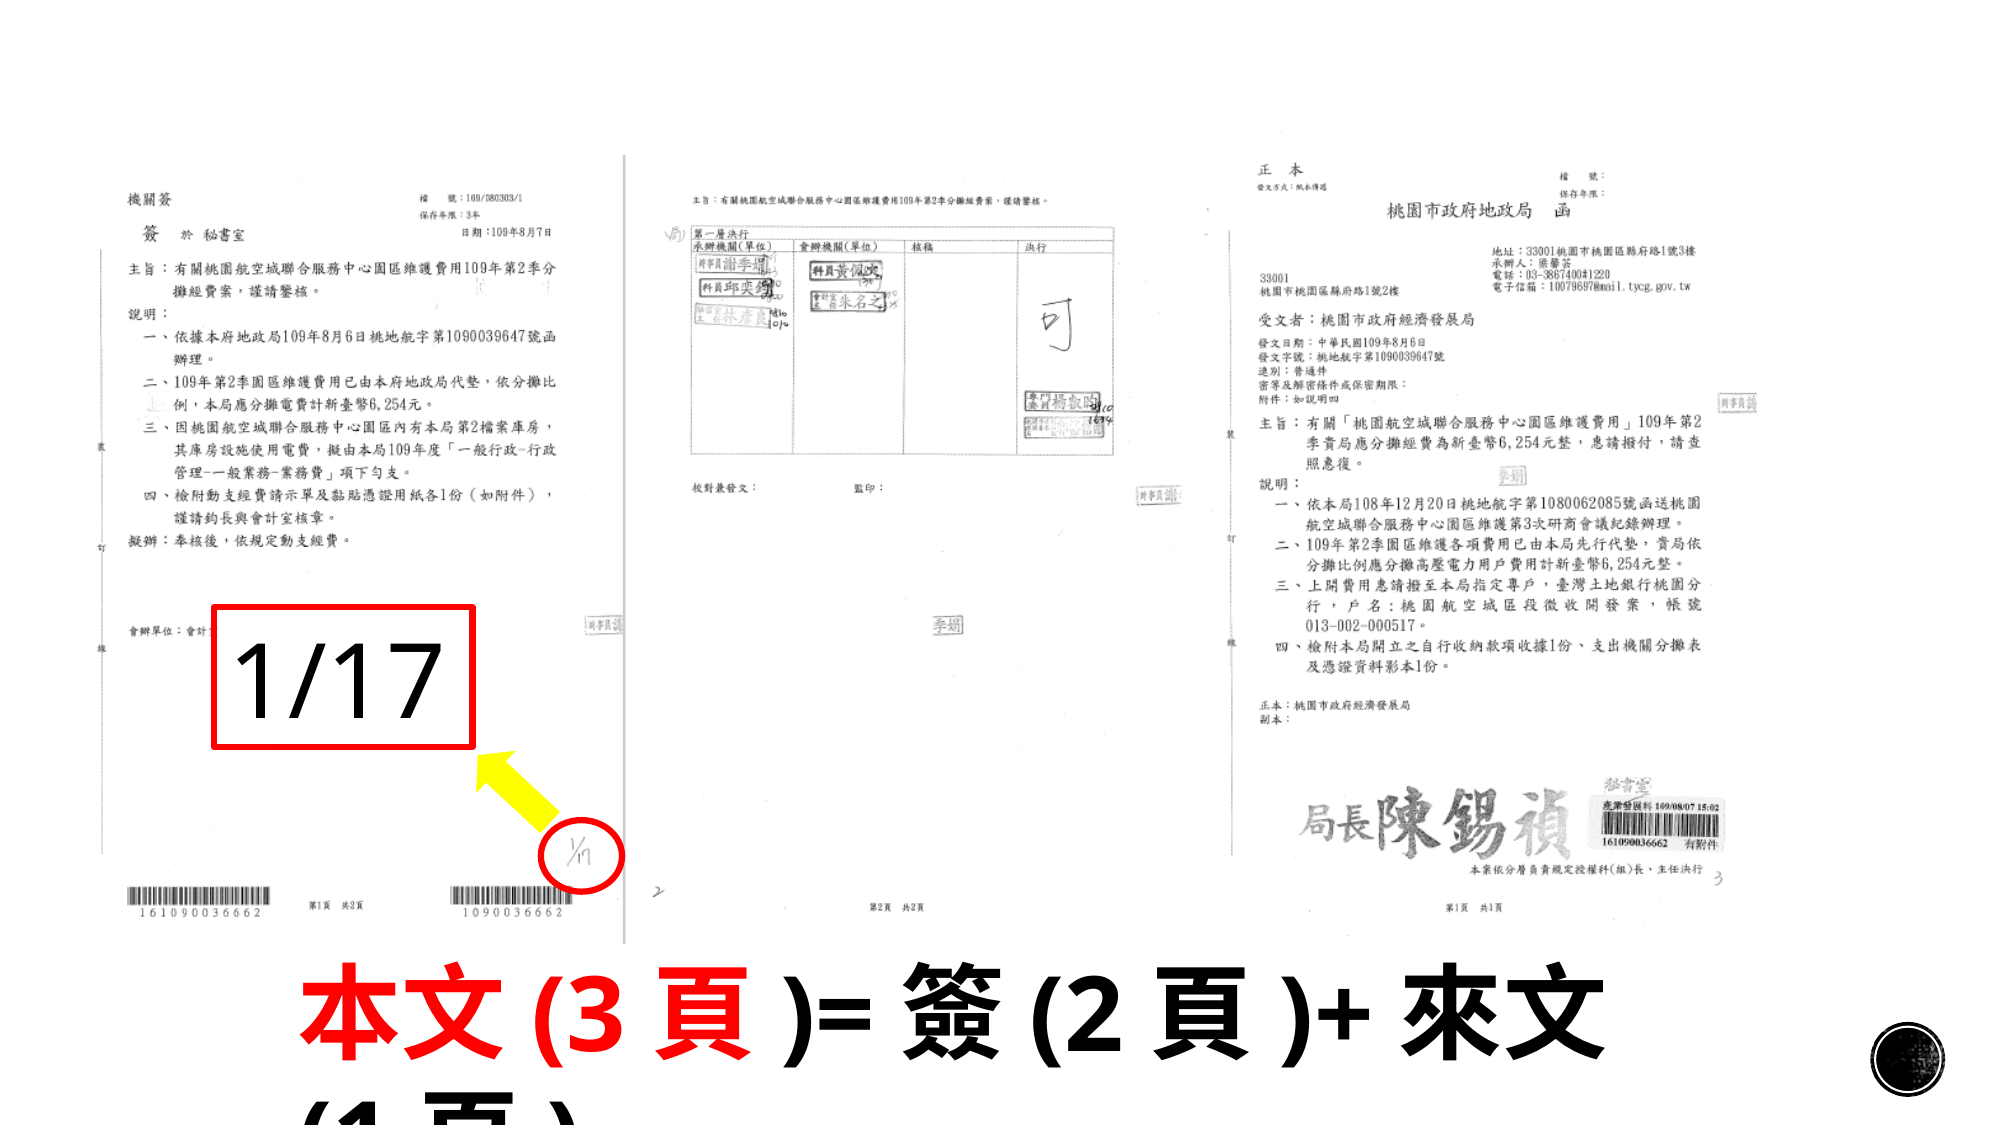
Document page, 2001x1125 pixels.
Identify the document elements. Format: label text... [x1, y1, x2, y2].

picture [67, 131, 1757, 944]
text_box 本文(3頁)=簽(2頁)+來文(1頁) [282, 939, 1717, 1125]
picture [1870, 1021, 1946, 1097]
text_box 1/17 [213, 607, 473, 748]
text_box [476, 750, 561, 834]
